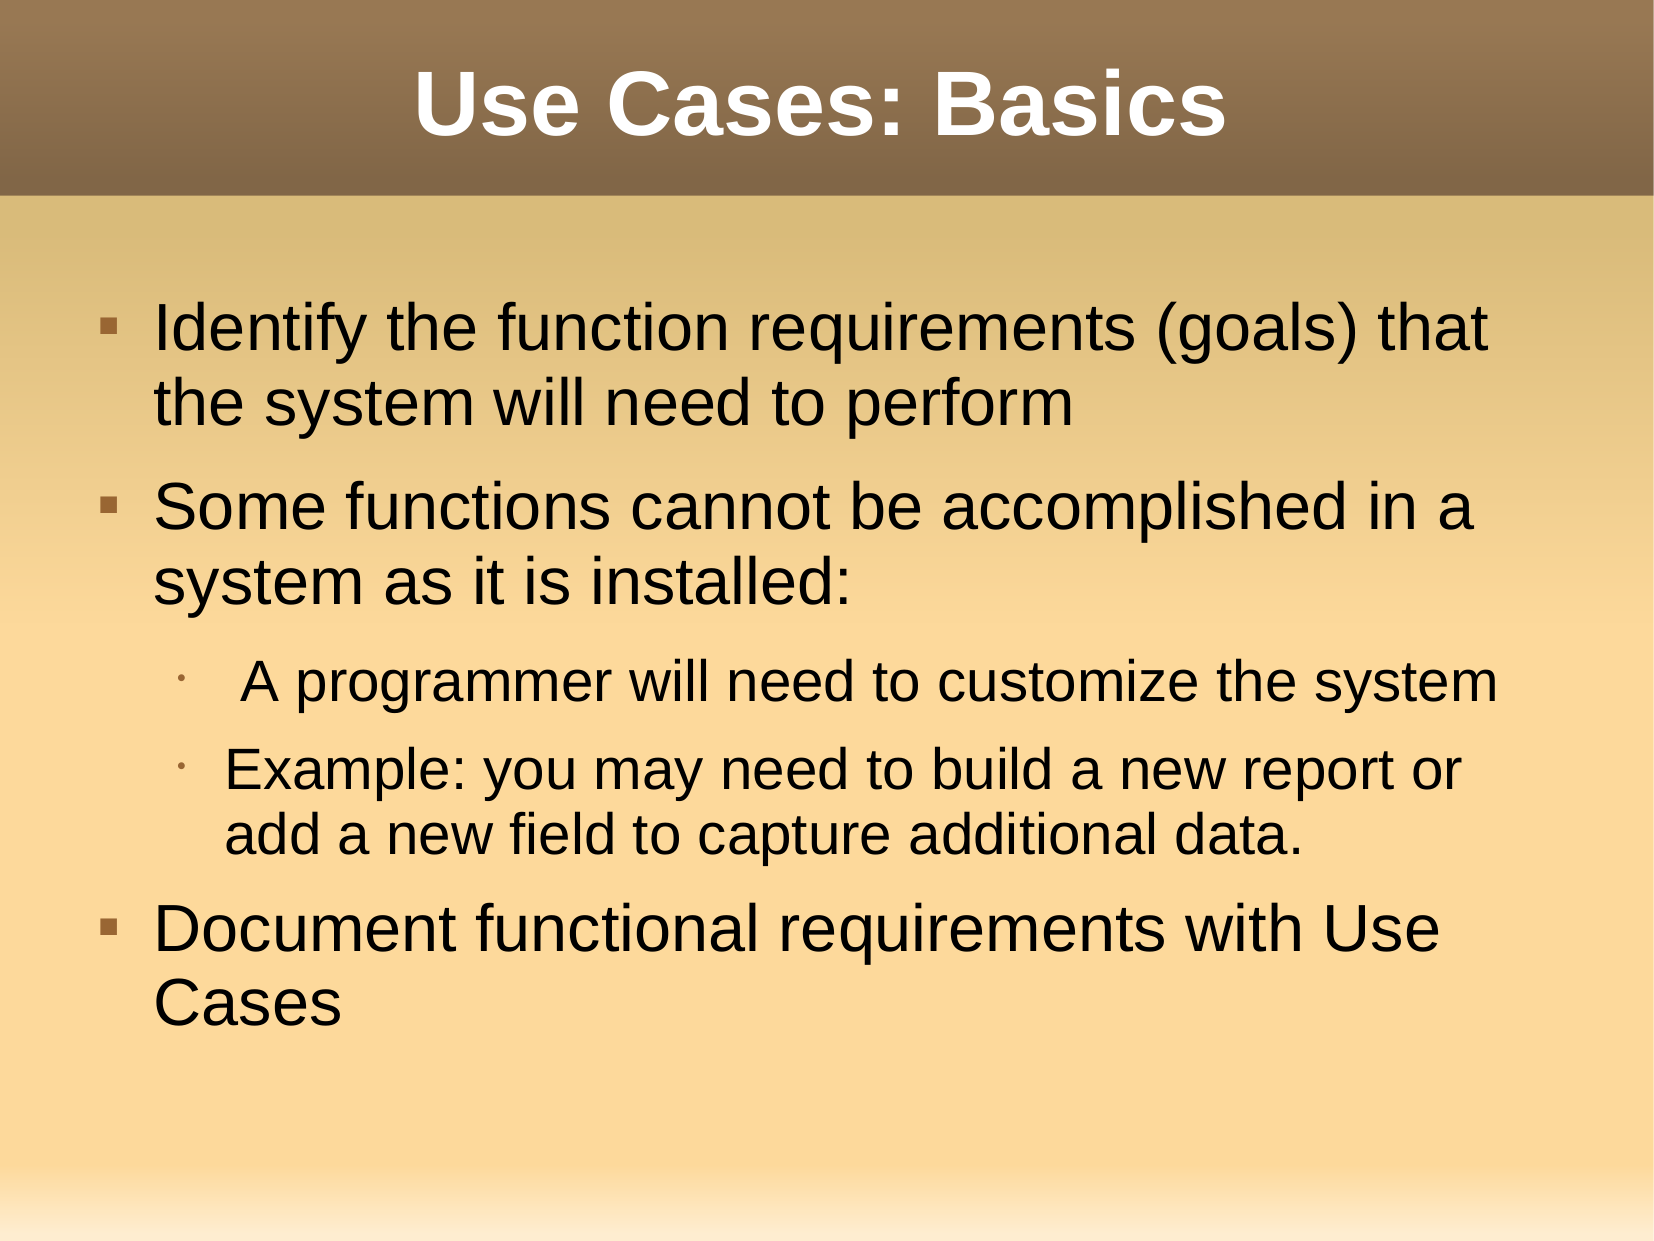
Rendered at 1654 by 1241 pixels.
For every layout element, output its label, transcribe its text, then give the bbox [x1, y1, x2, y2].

list Identify the function requirements (goals) that the system will need to perform Some functions cannot be accomplished in a system as it is installed: A programmer will need to customize the system Example: you may need to build a new report or add a new field to capture additional data. Document functional requirements with Use Cases [82, 290, 1571, 1145]
title Use Cases: Basics [76, 7, 1565, 200]
picture [0, 0, 1654, 1241]
